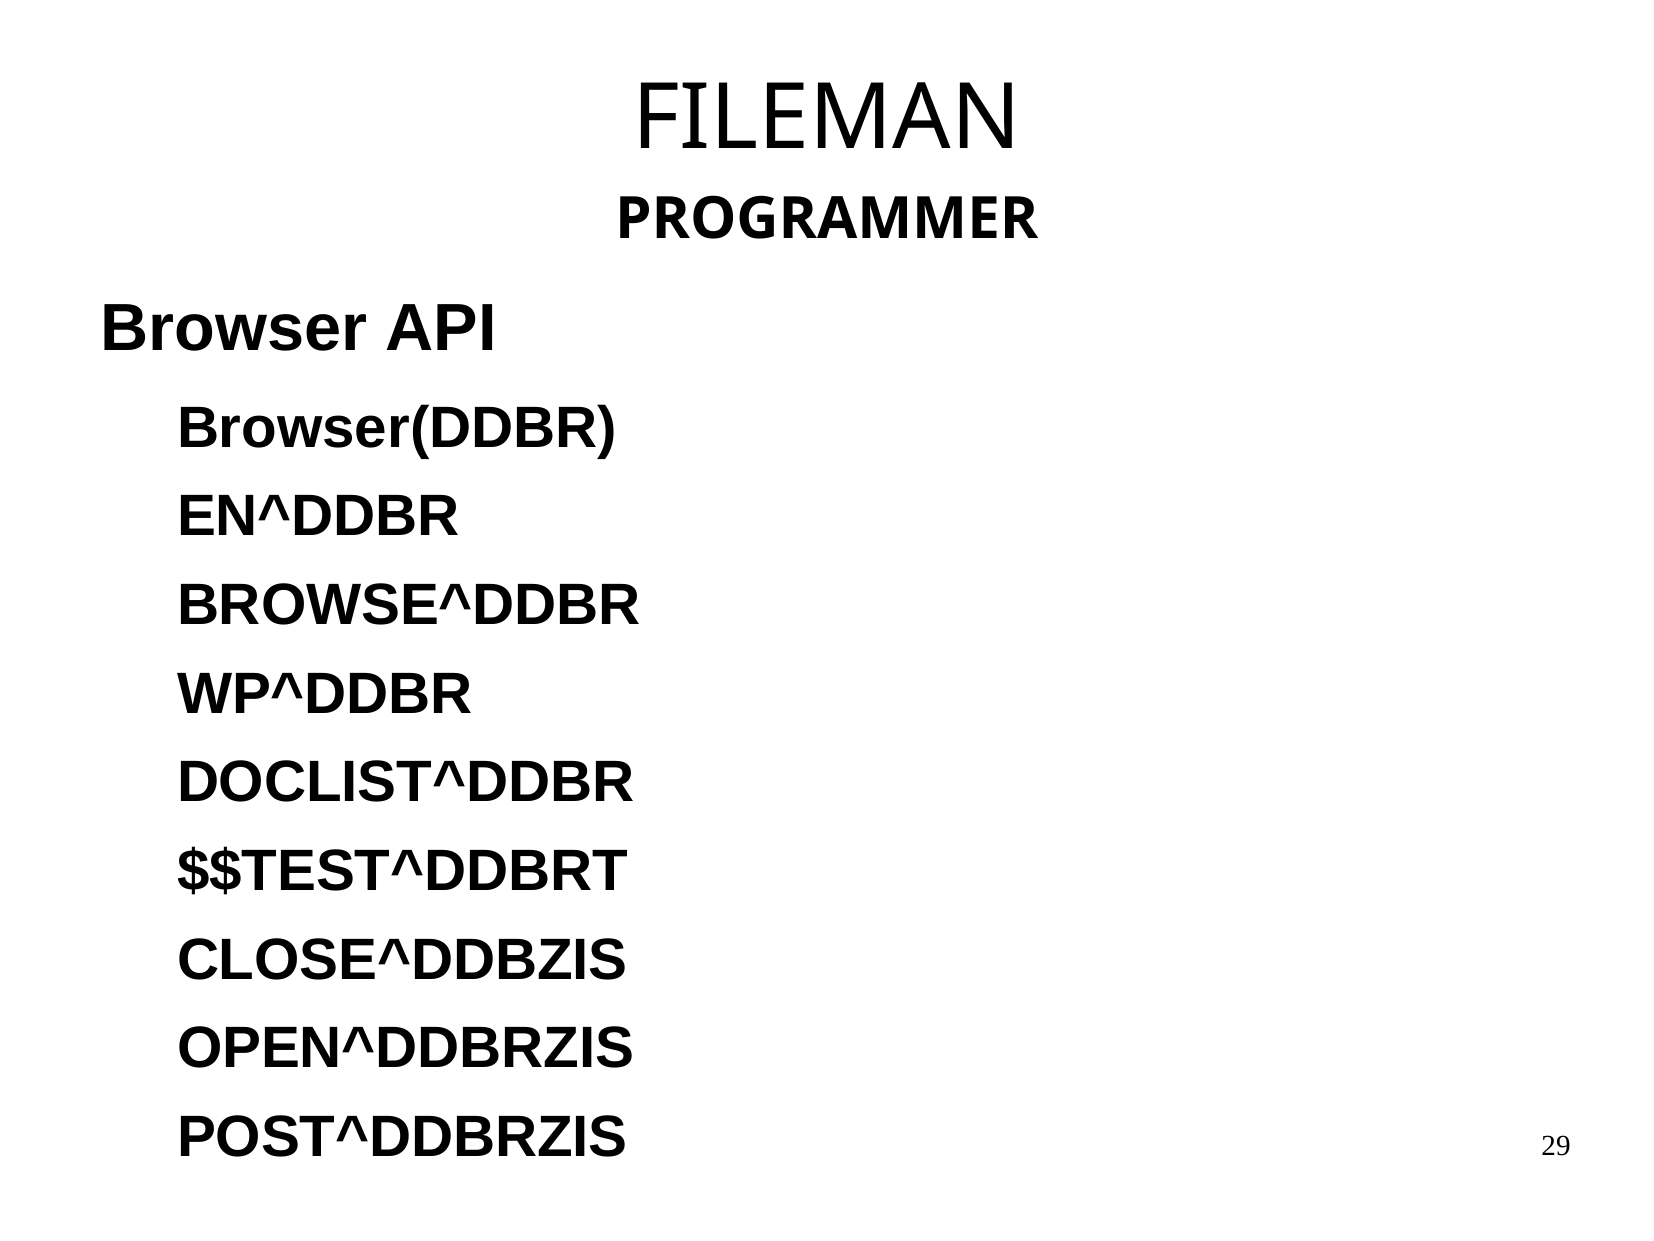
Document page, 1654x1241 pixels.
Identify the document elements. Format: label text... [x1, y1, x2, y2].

list Browser API Browser(DDBR) EN^DDBR BROWSE^DDBR WP^DDBR DOCLIST^DDBR $$TEST^DDBRT CLOSE^DDBZIS OPEN^DDBRZIS POST^DDBRZIS [82, 290, 1571, 1182]
title FILEMAN PROGRAMMER [82, 47, 1571, 259]
